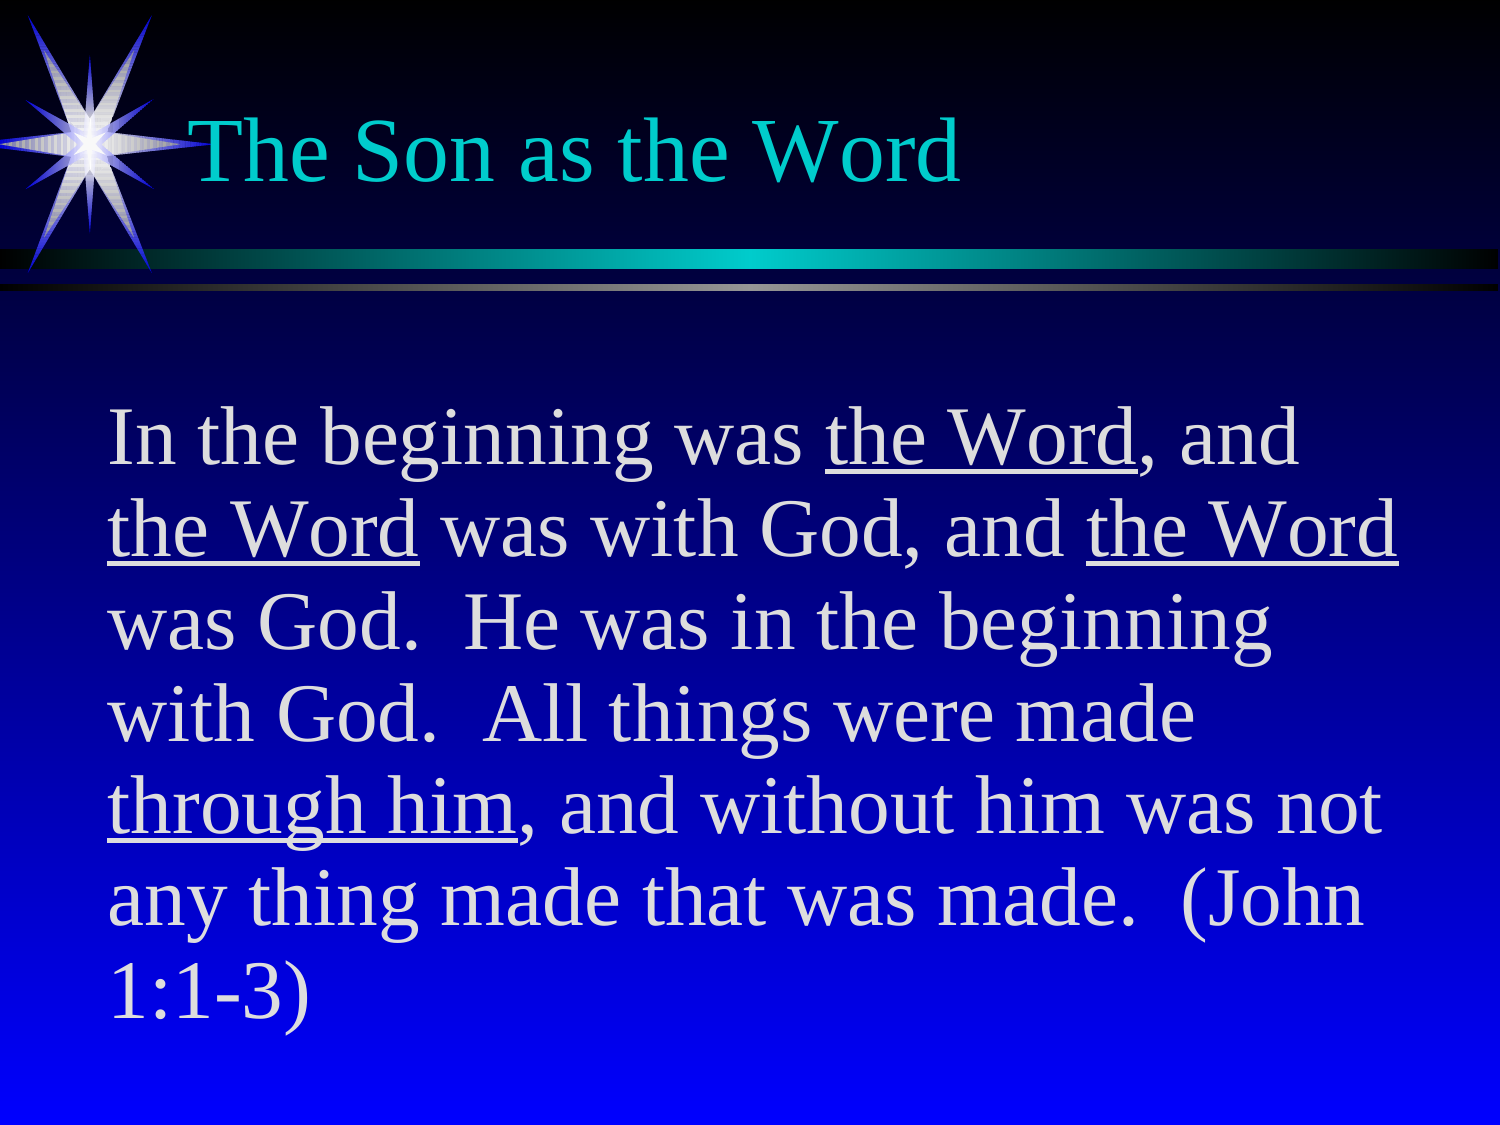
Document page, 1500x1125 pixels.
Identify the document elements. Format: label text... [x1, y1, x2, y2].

title The Son as the Word [187, 56, 1463, 244]
text_box In the beginning was the Word, and the Word was with God, and the Word was God. He was in the beginning with God. All things were made through him, and without him was not any thing made that was made. (John 1:1-3) [92, 382, 1426, 952]
